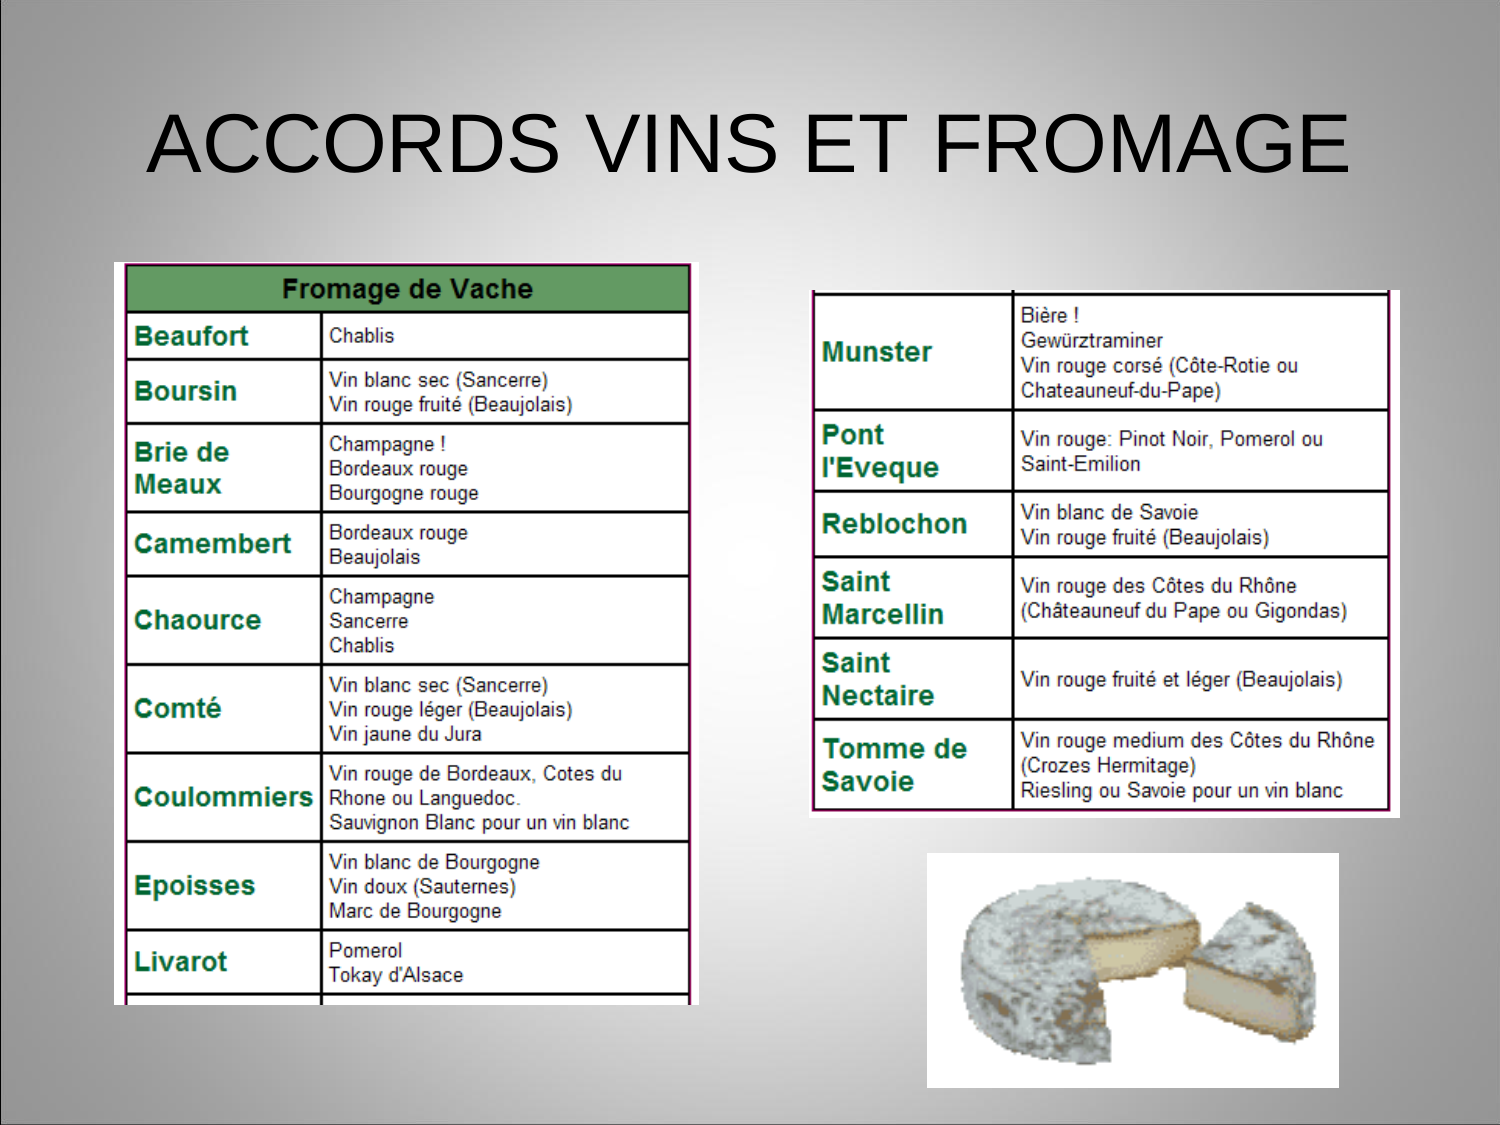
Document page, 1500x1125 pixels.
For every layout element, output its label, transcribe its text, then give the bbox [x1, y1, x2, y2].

picture [0, 0, 1500, 1125]
text_box [927, 853, 1339, 1088]
text_box [809, 290, 1400, 818]
title ACCORDS VINS ET FROMAGE [75, 45, 1426, 233]
text_box [114, 262, 699, 1006]
